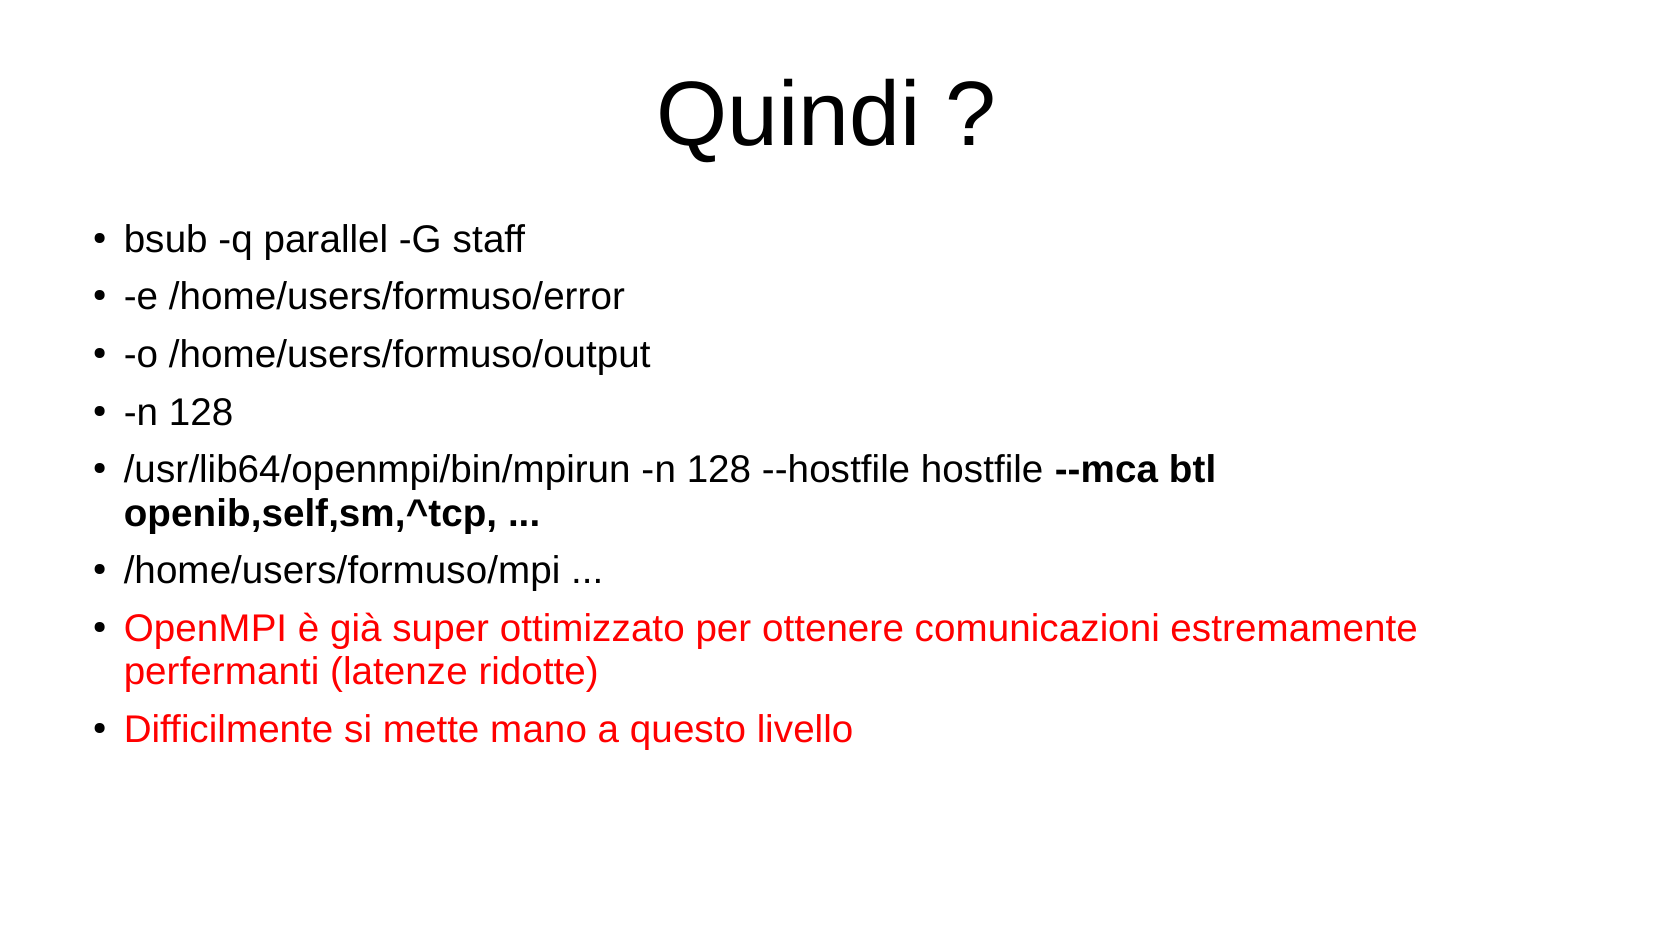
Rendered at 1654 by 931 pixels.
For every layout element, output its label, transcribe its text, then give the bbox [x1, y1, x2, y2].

title Quindi ? [82, 36, 1571, 192]
list bsub -q parallel -G staff -e /home/users/formuso/error -o /home/users/formuso/output -n 128 /usr/lib64/openmpi/bin/mpirun -n 128 --hostfile hostfile --mca btl openib,self,sm,^tcp, ... /home/users/formuso/mpi ... OpenMPI è già super ottimizzato per ottenere comunicazioni estremamente perfermanti (latenze ridotte) Difficilmente si mette mano a questo livello [82, 217, 1571, 757]
